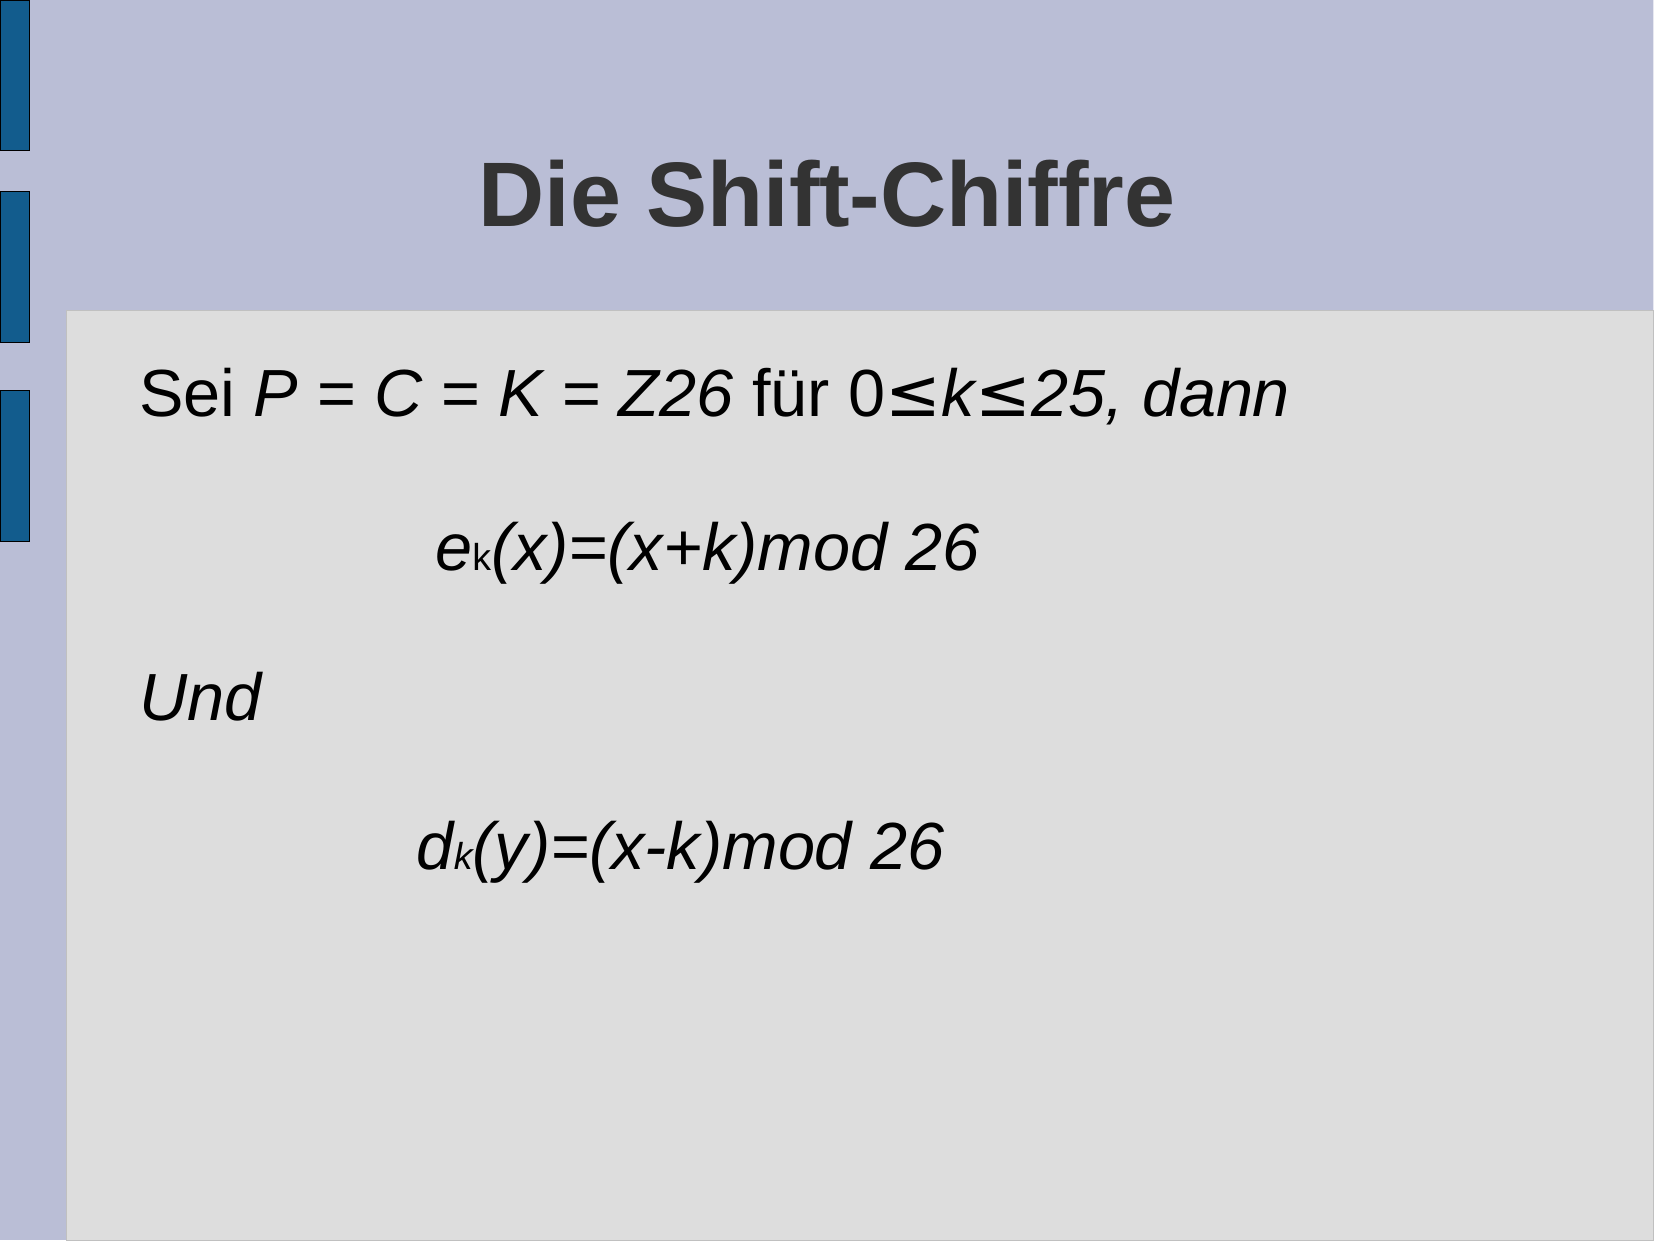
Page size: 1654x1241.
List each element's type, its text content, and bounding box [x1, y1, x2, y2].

list Sei P = C = K = Z26 für 0≤k≤25, dann ek(x)=(x+k)mod 26 Und dk(y)=(x-k)mod 26 [121, 344, 1534, 1127]
title Die Shift-Chiffre [121, 91, 1534, 299]
